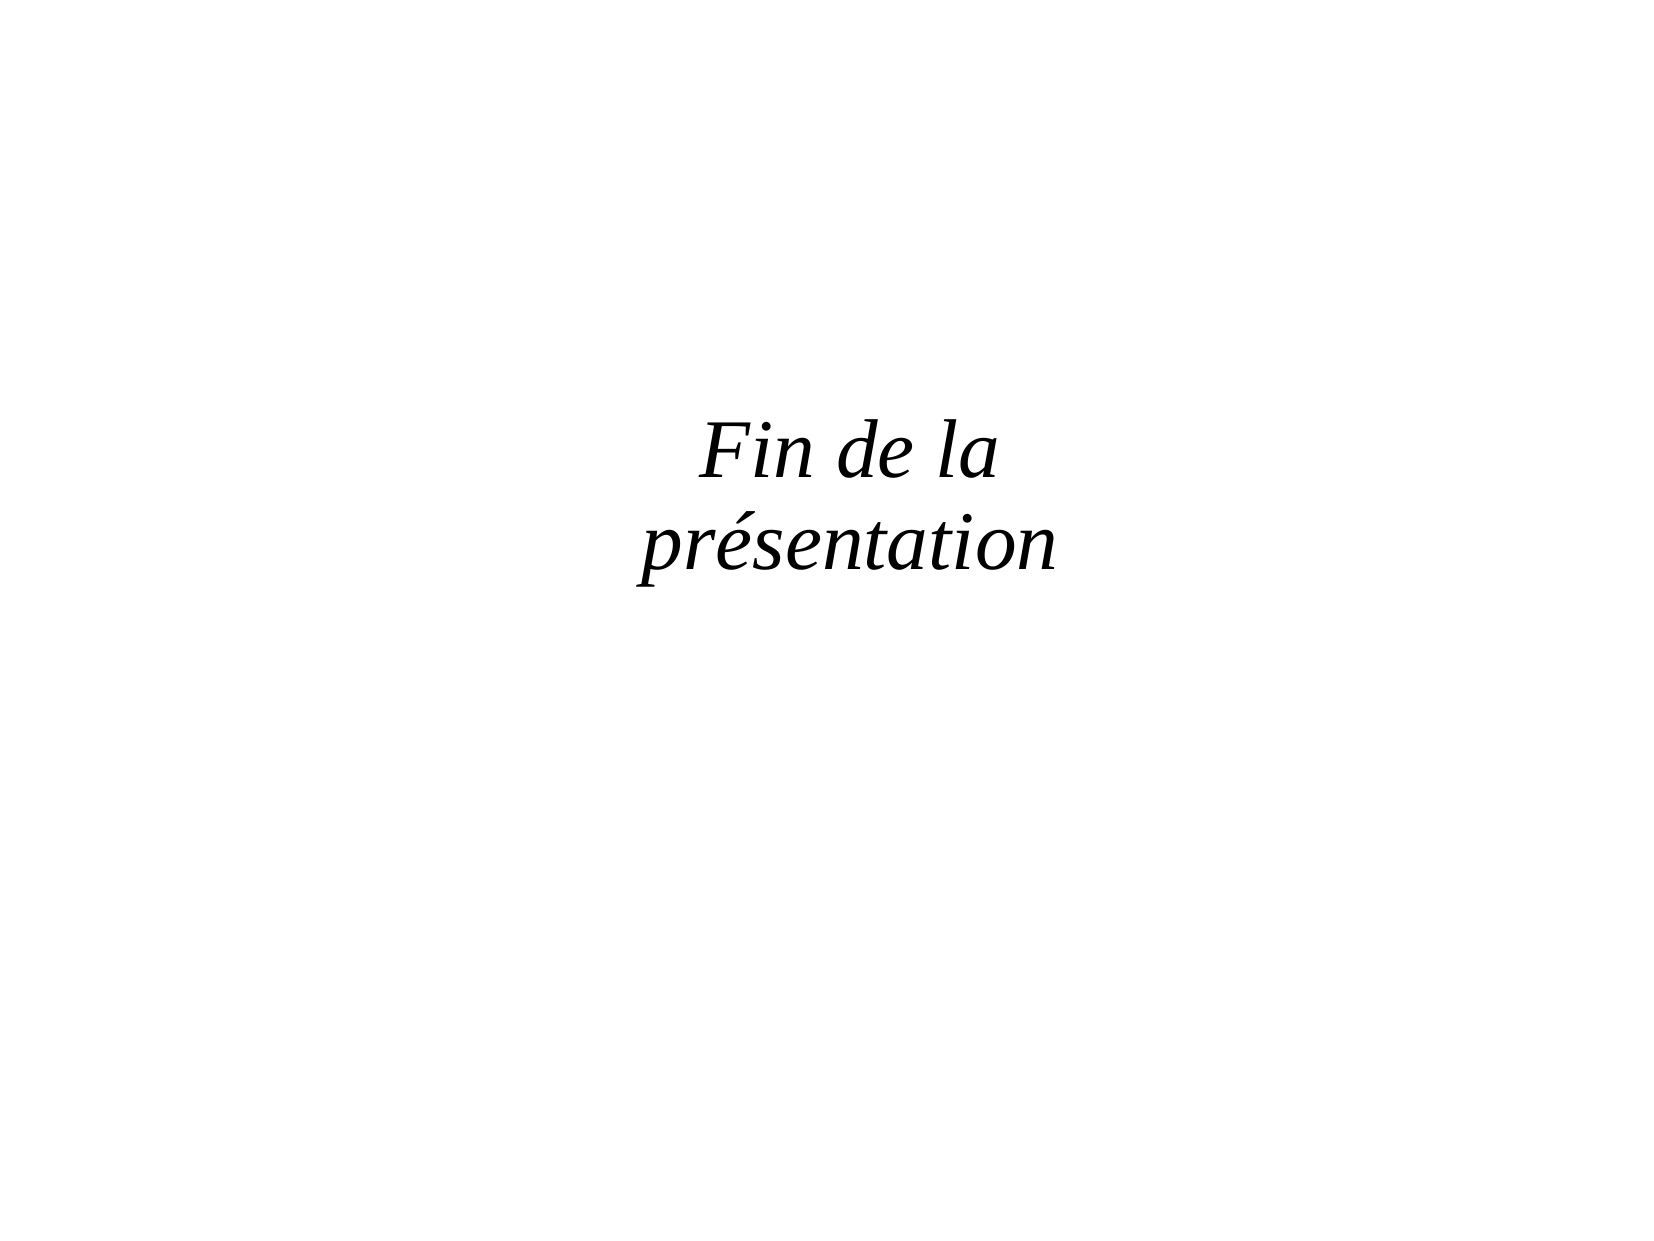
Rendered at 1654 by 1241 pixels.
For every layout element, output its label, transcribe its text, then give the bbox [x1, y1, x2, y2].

text_box Fin de la présentation [549, 395, 1152, 595]
